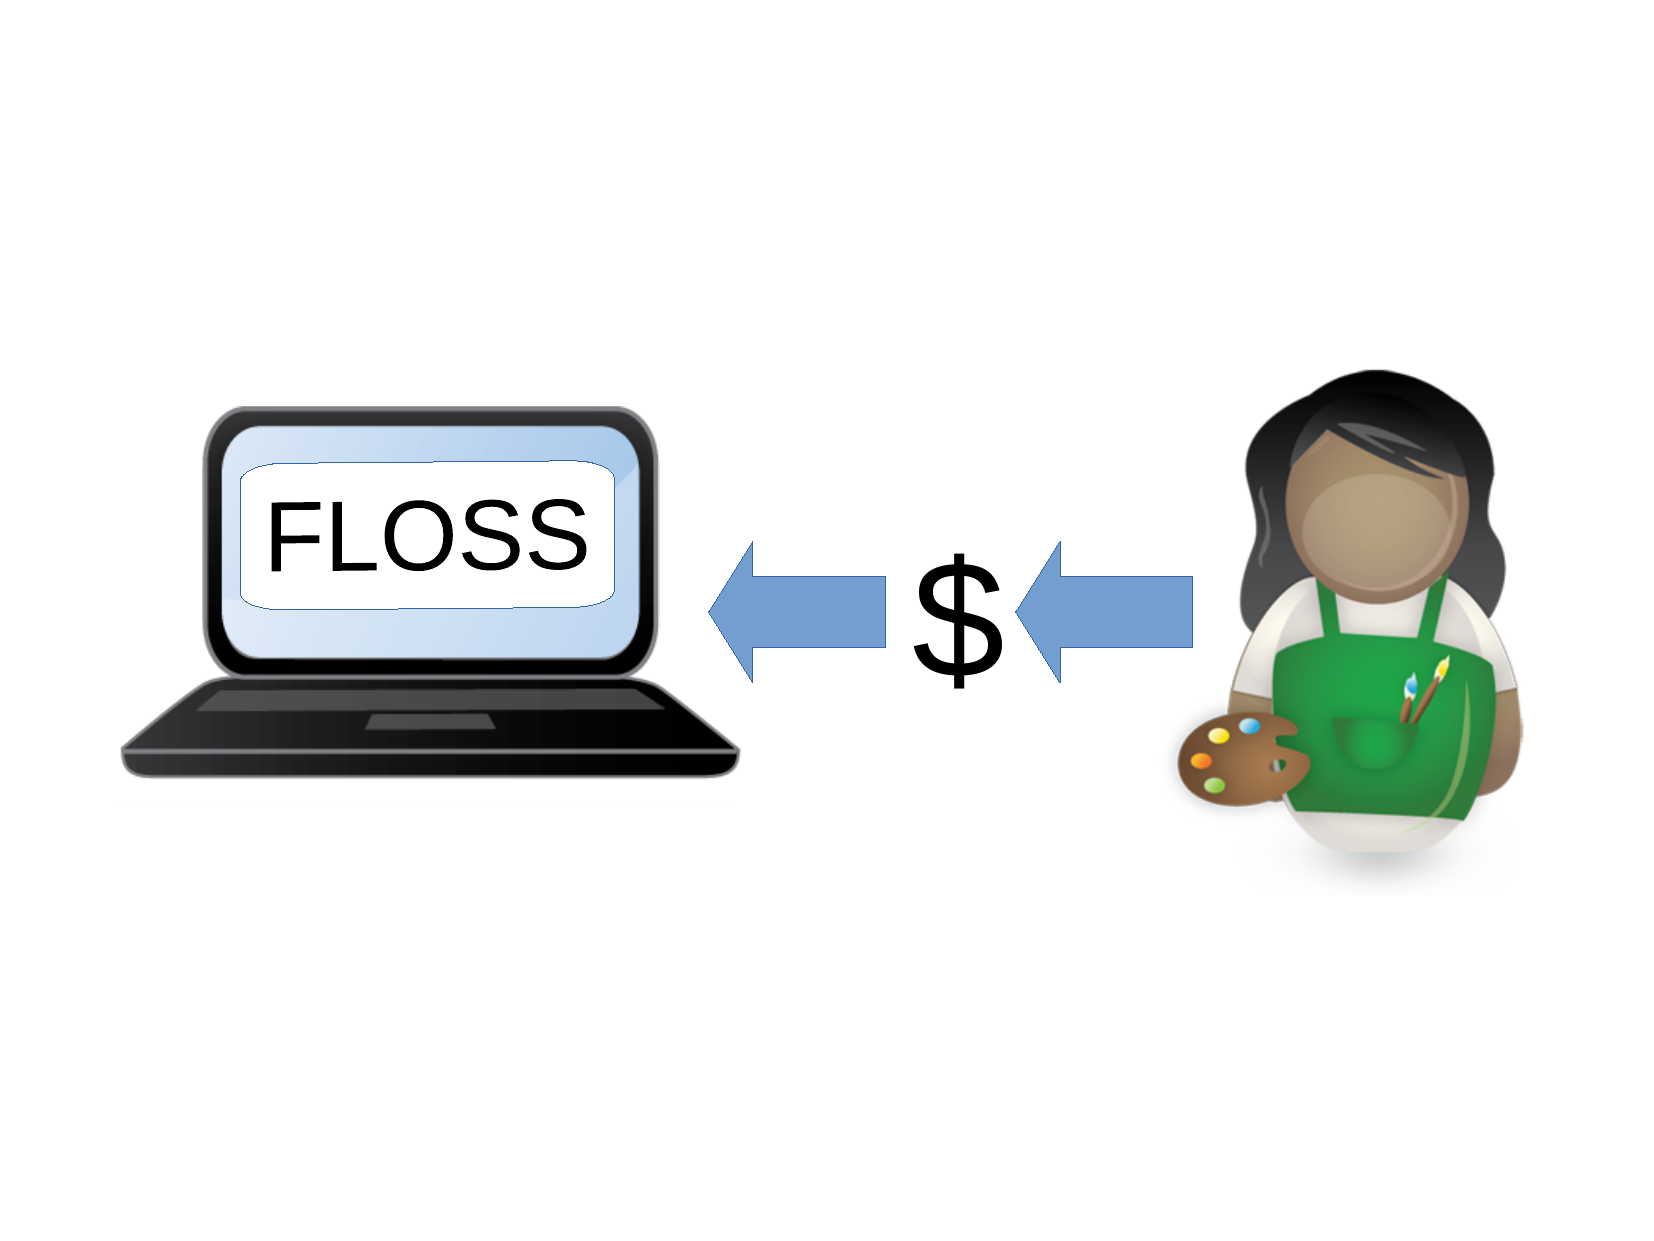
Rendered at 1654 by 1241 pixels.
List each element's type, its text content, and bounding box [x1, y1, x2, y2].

text_box [708, 541, 886, 683]
text_box [1063, 576, 1193, 648]
picture [1145, 342, 1580, 896]
picture [93, 380, 768, 848]
text_box $ [897, 519, 1063, 721]
text_box FLOSS [240, 460, 615, 610]
